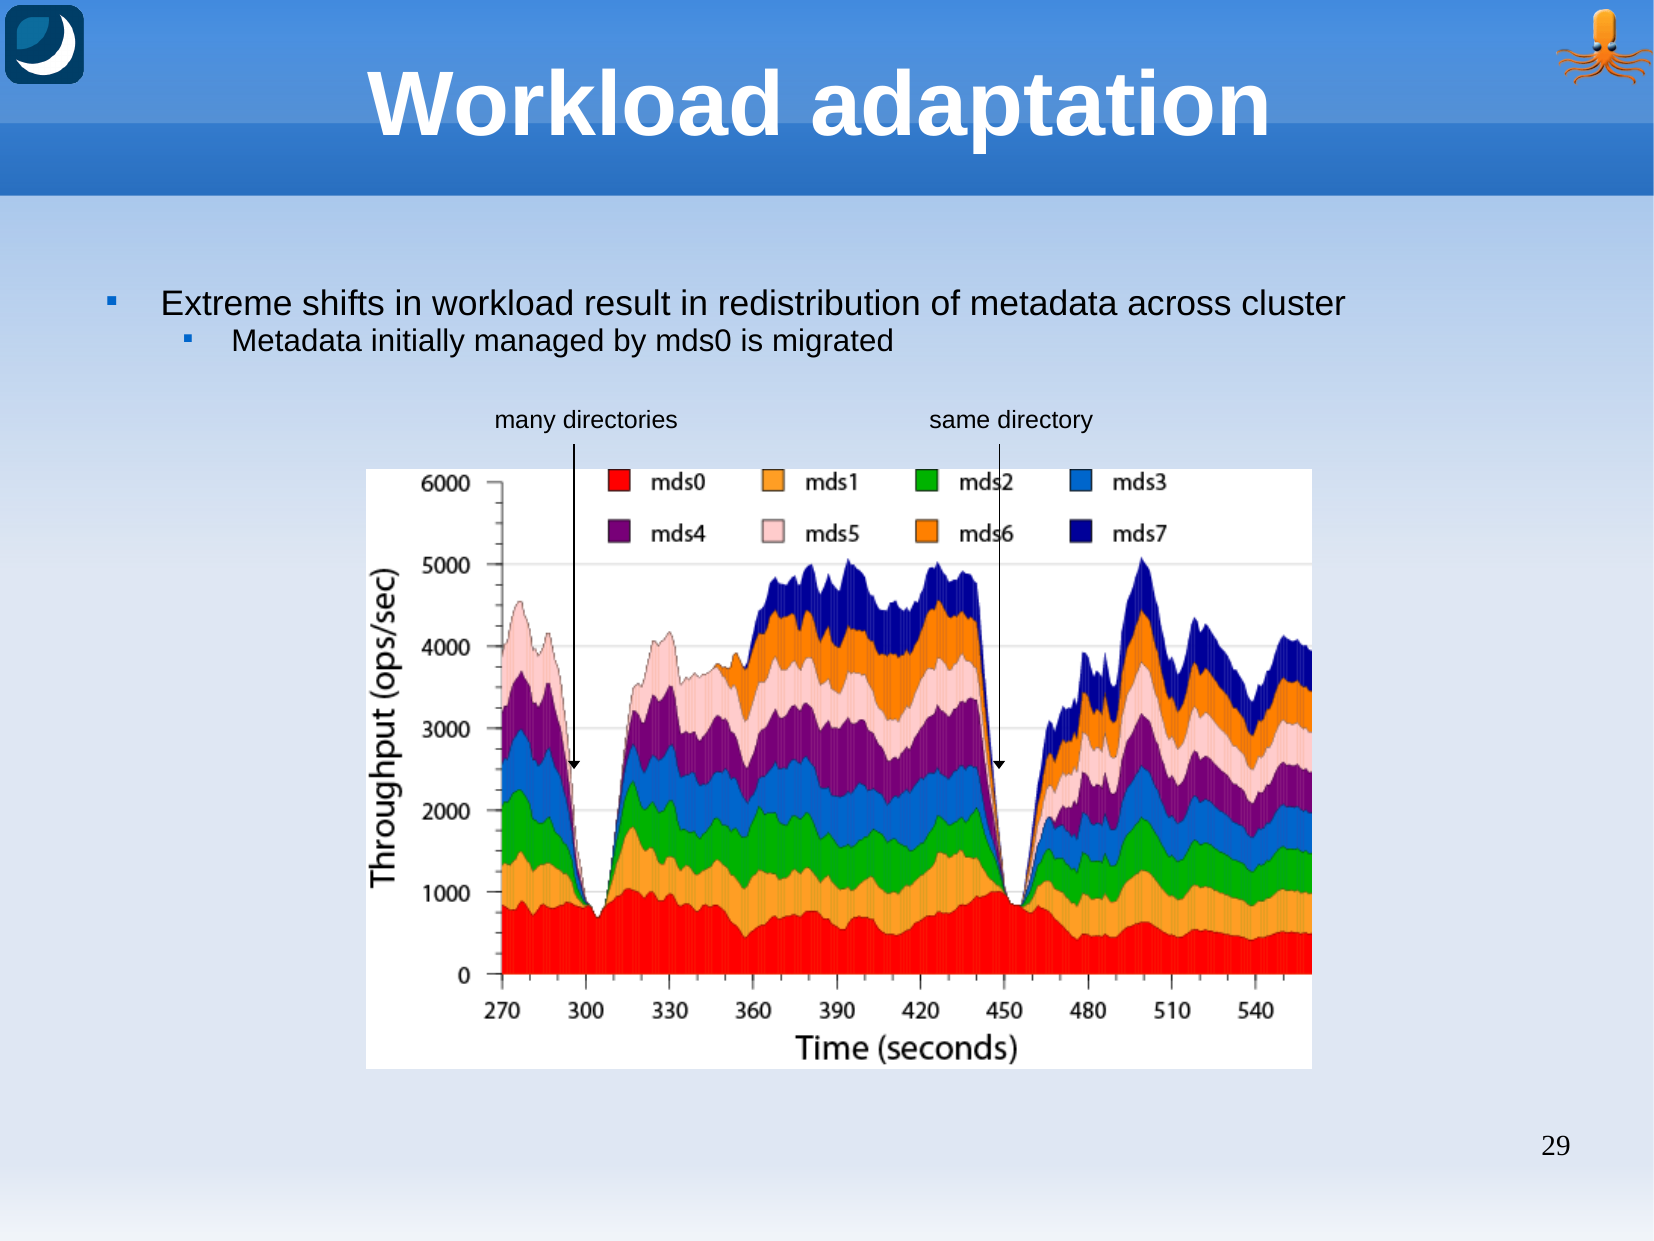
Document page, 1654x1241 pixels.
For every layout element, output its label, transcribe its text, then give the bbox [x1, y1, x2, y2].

text_box same directory [911, 394, 1112, 445]
title Workload adaptation [76, 0, 1565, 208]
text_box many directories [486, 394, 687, 445]
list Extreme shifts in workload result in redistribution of metadata across cluster Metadata initially managed by mds0 is migrated [75, 282, 1426, 413]
picture [0, 0, 1654, 1241]
